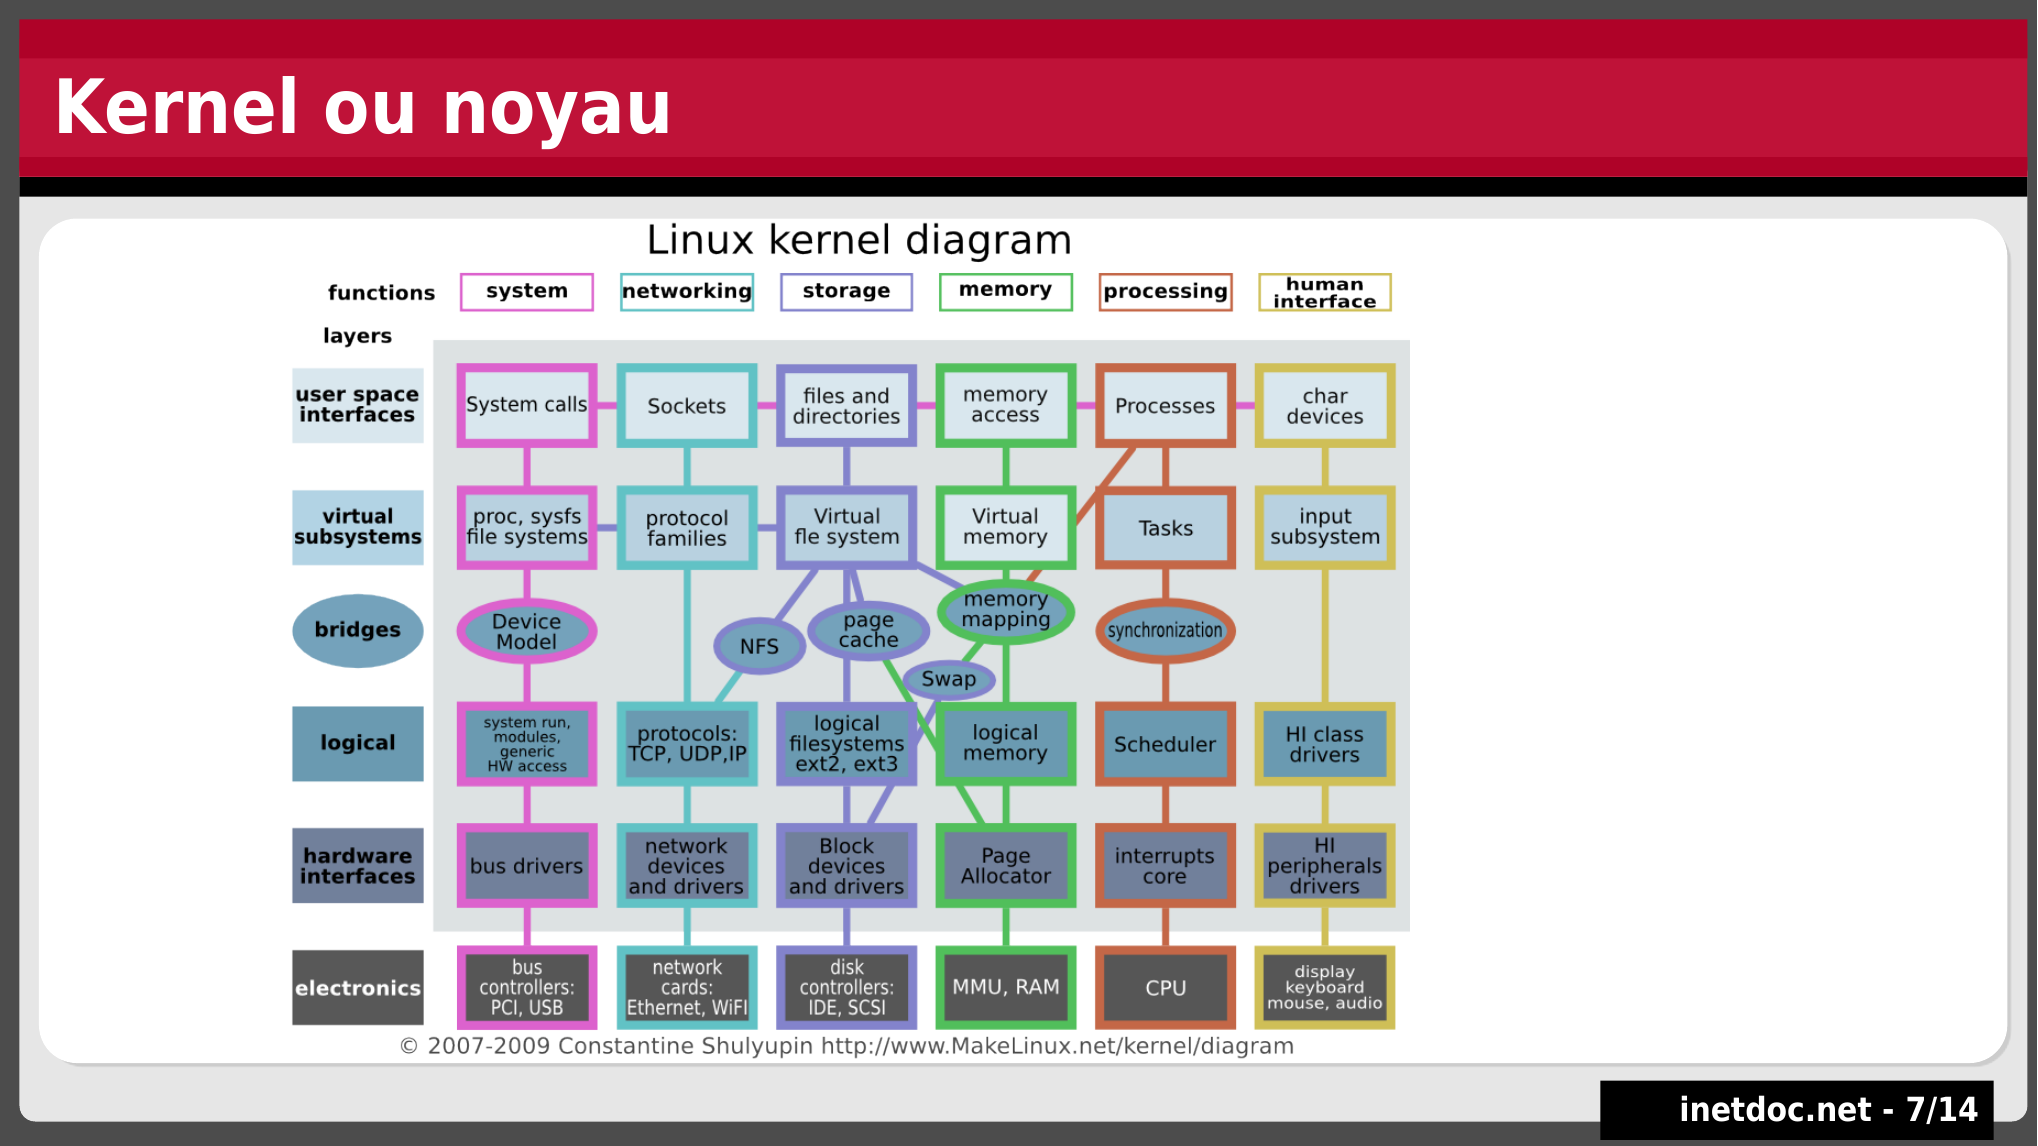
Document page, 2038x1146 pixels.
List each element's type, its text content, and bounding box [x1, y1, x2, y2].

text_box inetdoc.net - <numéro>/14 [1600, 1080, 1994, 1140]
text_box Kernel ou noyau [19, 59, 2028, 157]
picture [283, 218, 1410, 1063]
text_box [19, 157, 2028, 1122]
text_box [19, 19, 2028, 59]
